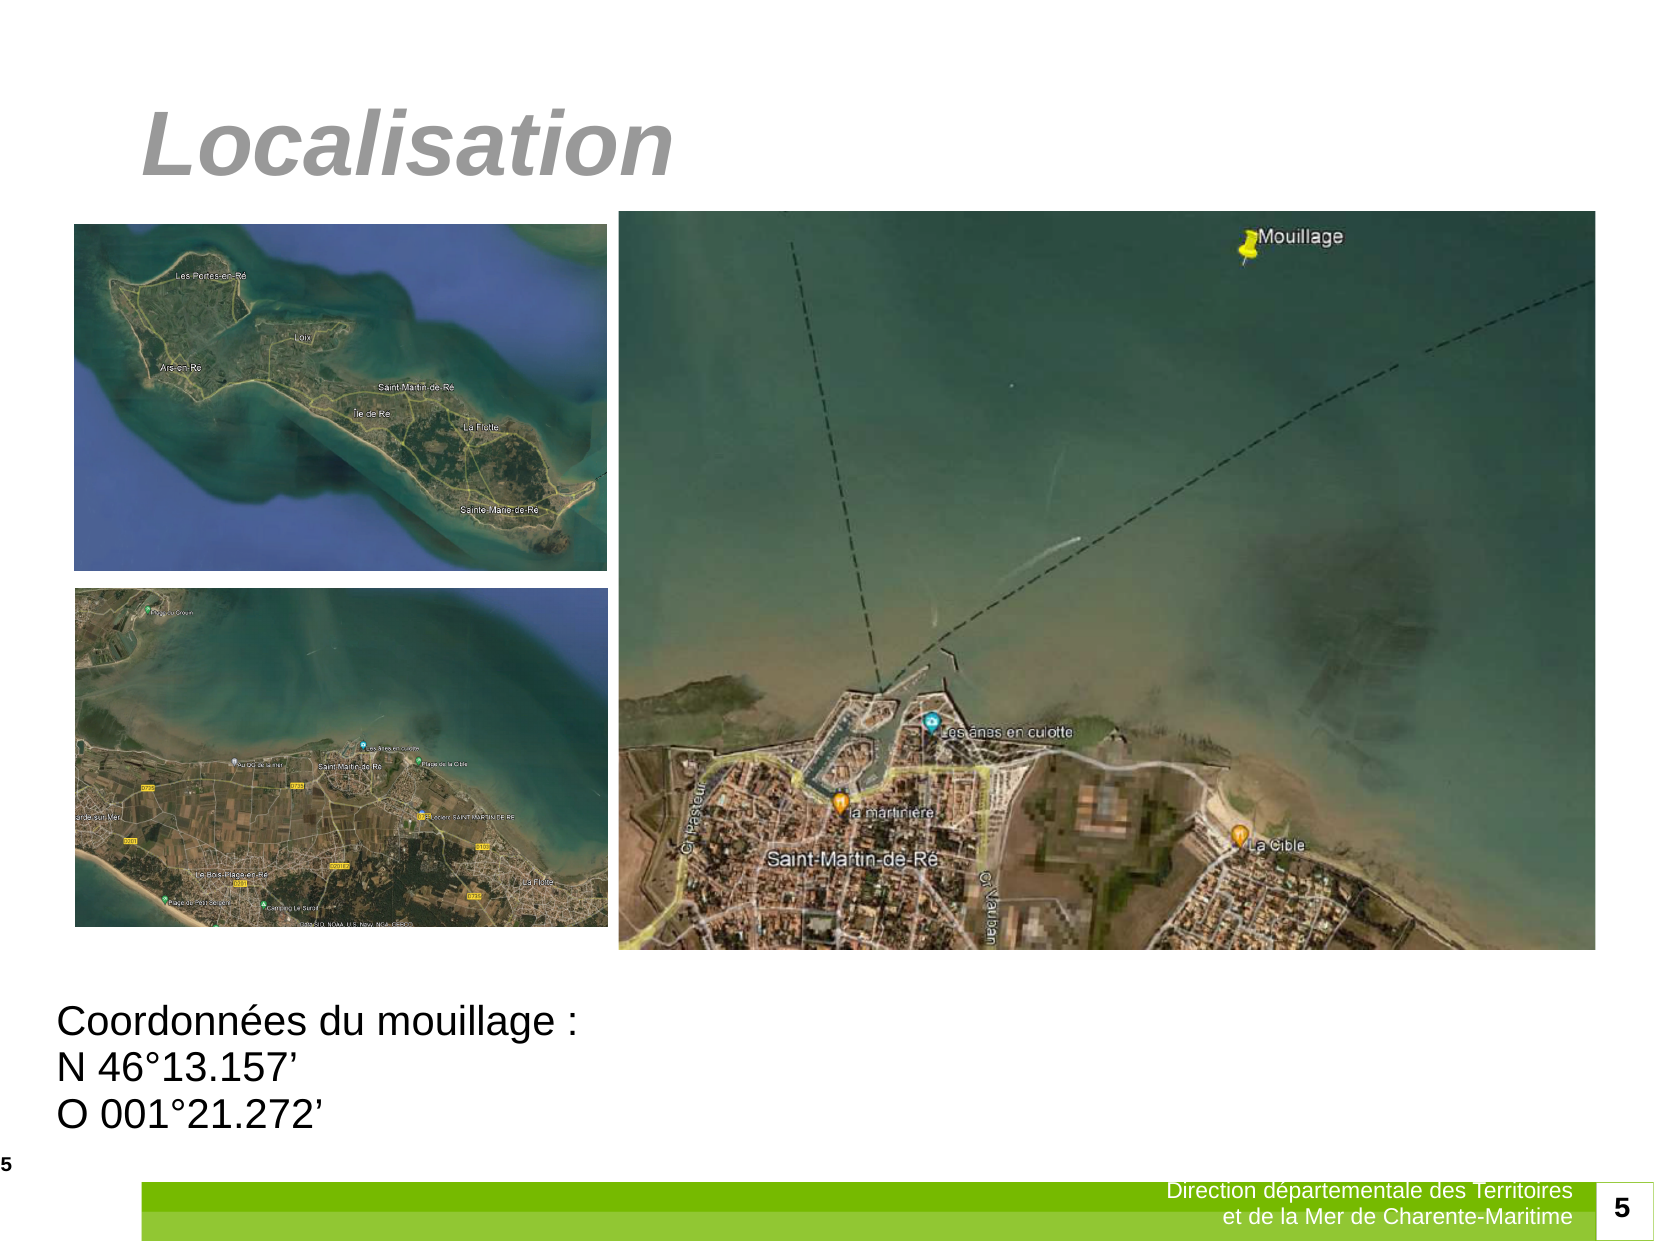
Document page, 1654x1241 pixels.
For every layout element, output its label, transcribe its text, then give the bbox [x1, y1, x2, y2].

text_box [110, 1088, 140, 1159]
text_box Coordonnées du mouillage : N 46°13.157’ O 001°21.272’ [41, 990, 1405, 1191]
picture [1170, 1191, 1179, 1196]
title Localisation [141, 69, 1352, 218]
picture [0, 0, 1654, 1241]
picture [1234, 1191, 1241, 1197]
